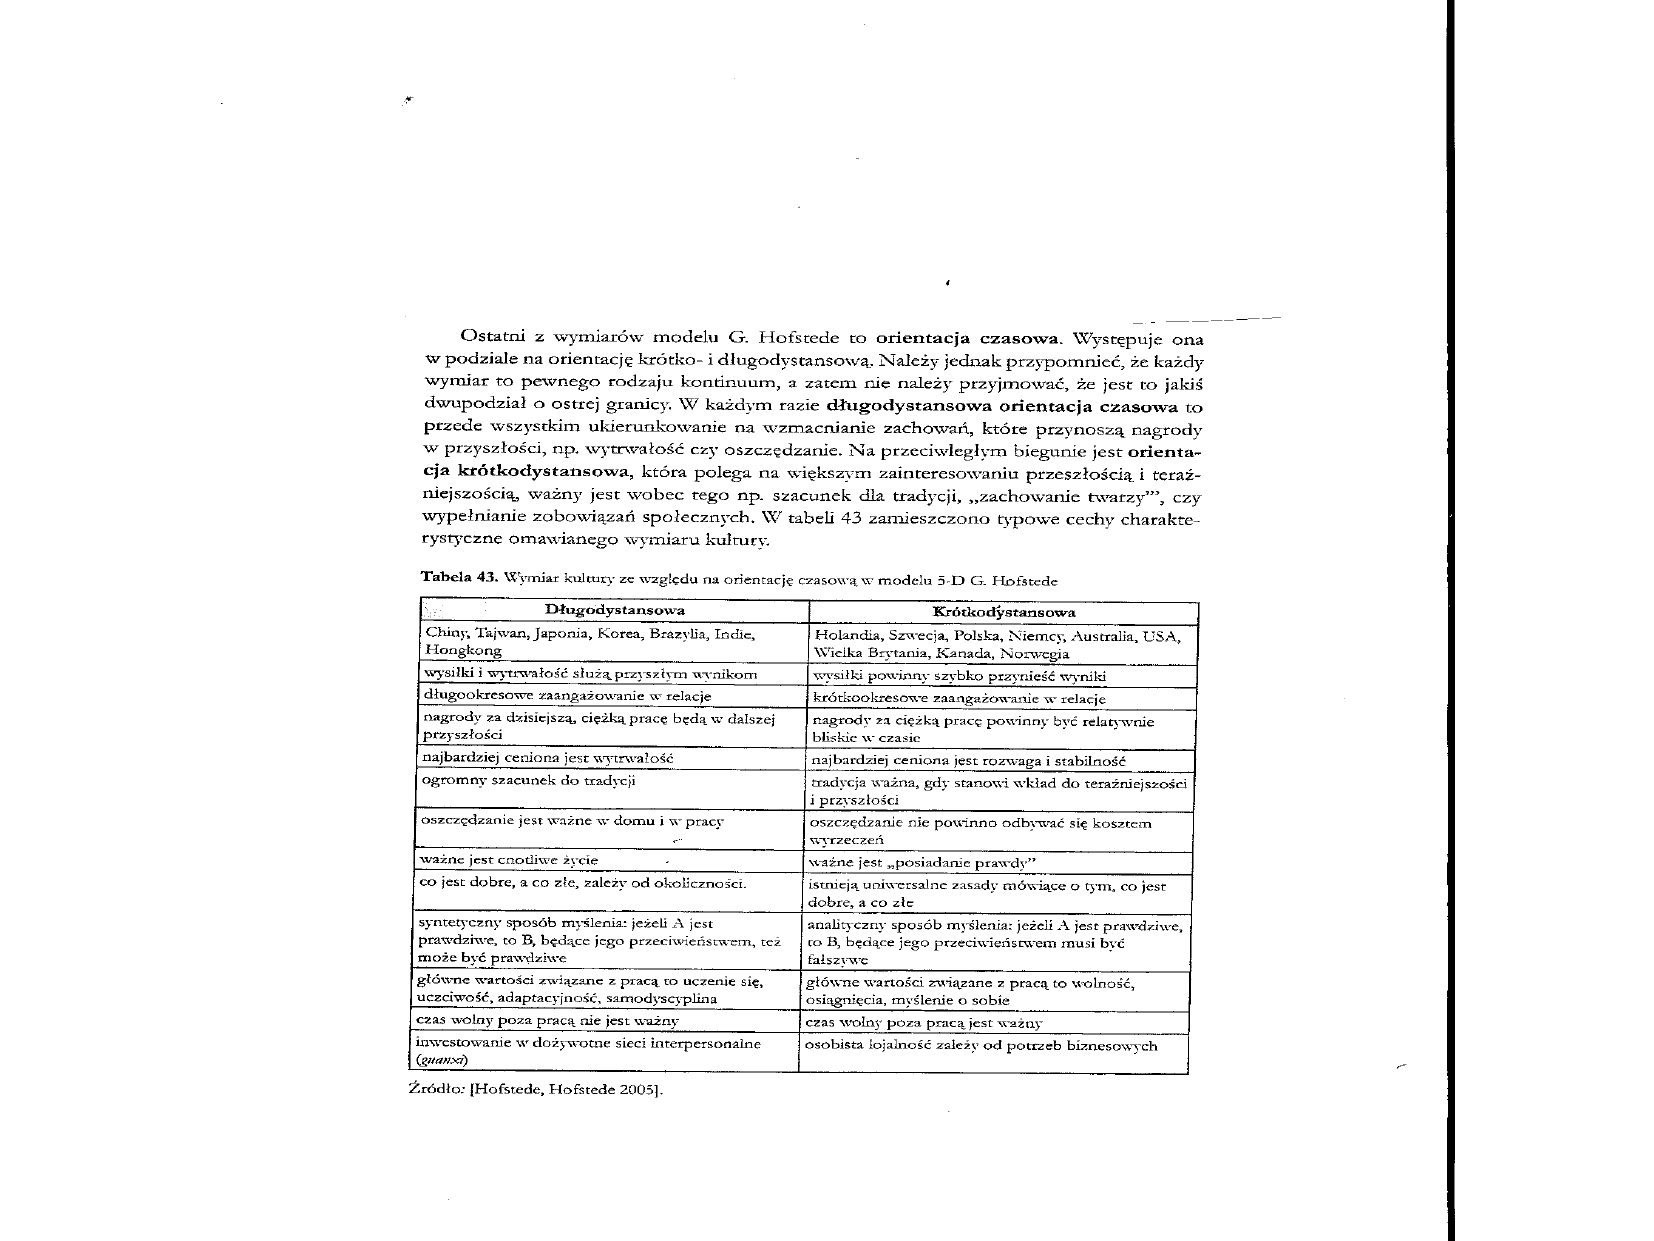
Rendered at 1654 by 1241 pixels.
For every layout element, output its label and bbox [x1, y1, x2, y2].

picture [198, 0, 1455, 1241]
